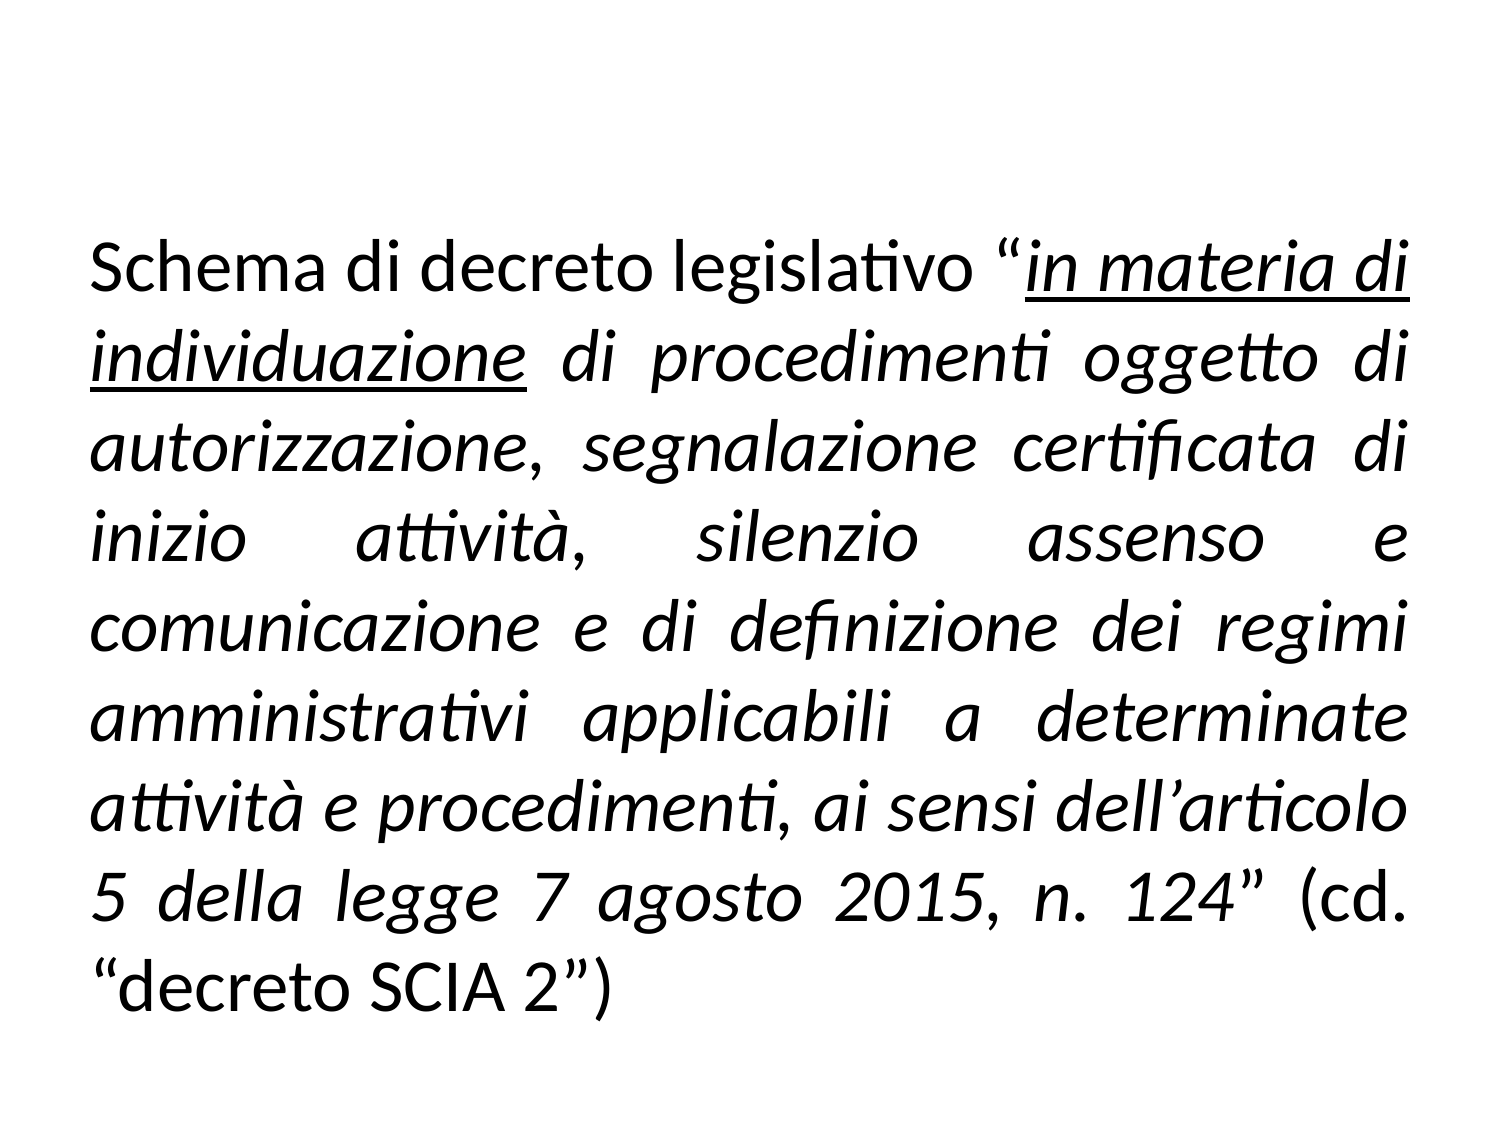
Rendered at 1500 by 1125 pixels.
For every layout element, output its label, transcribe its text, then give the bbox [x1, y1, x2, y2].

list Schema di decreto legislativo “in materia di individuazione di procedimenti oggetto di autorizzazione, segnalazione certificata di inizio attività, silenzio assenso e comunicazione e di definizione dei regimi amministrativi applicabili a determinate attività e procedimenti, ai sensi dell’articolo 5 della legge 7 agosto 2015, n. 124” (cd. “decreto SCIA 2”) [75, 90, 1425, 1005]
